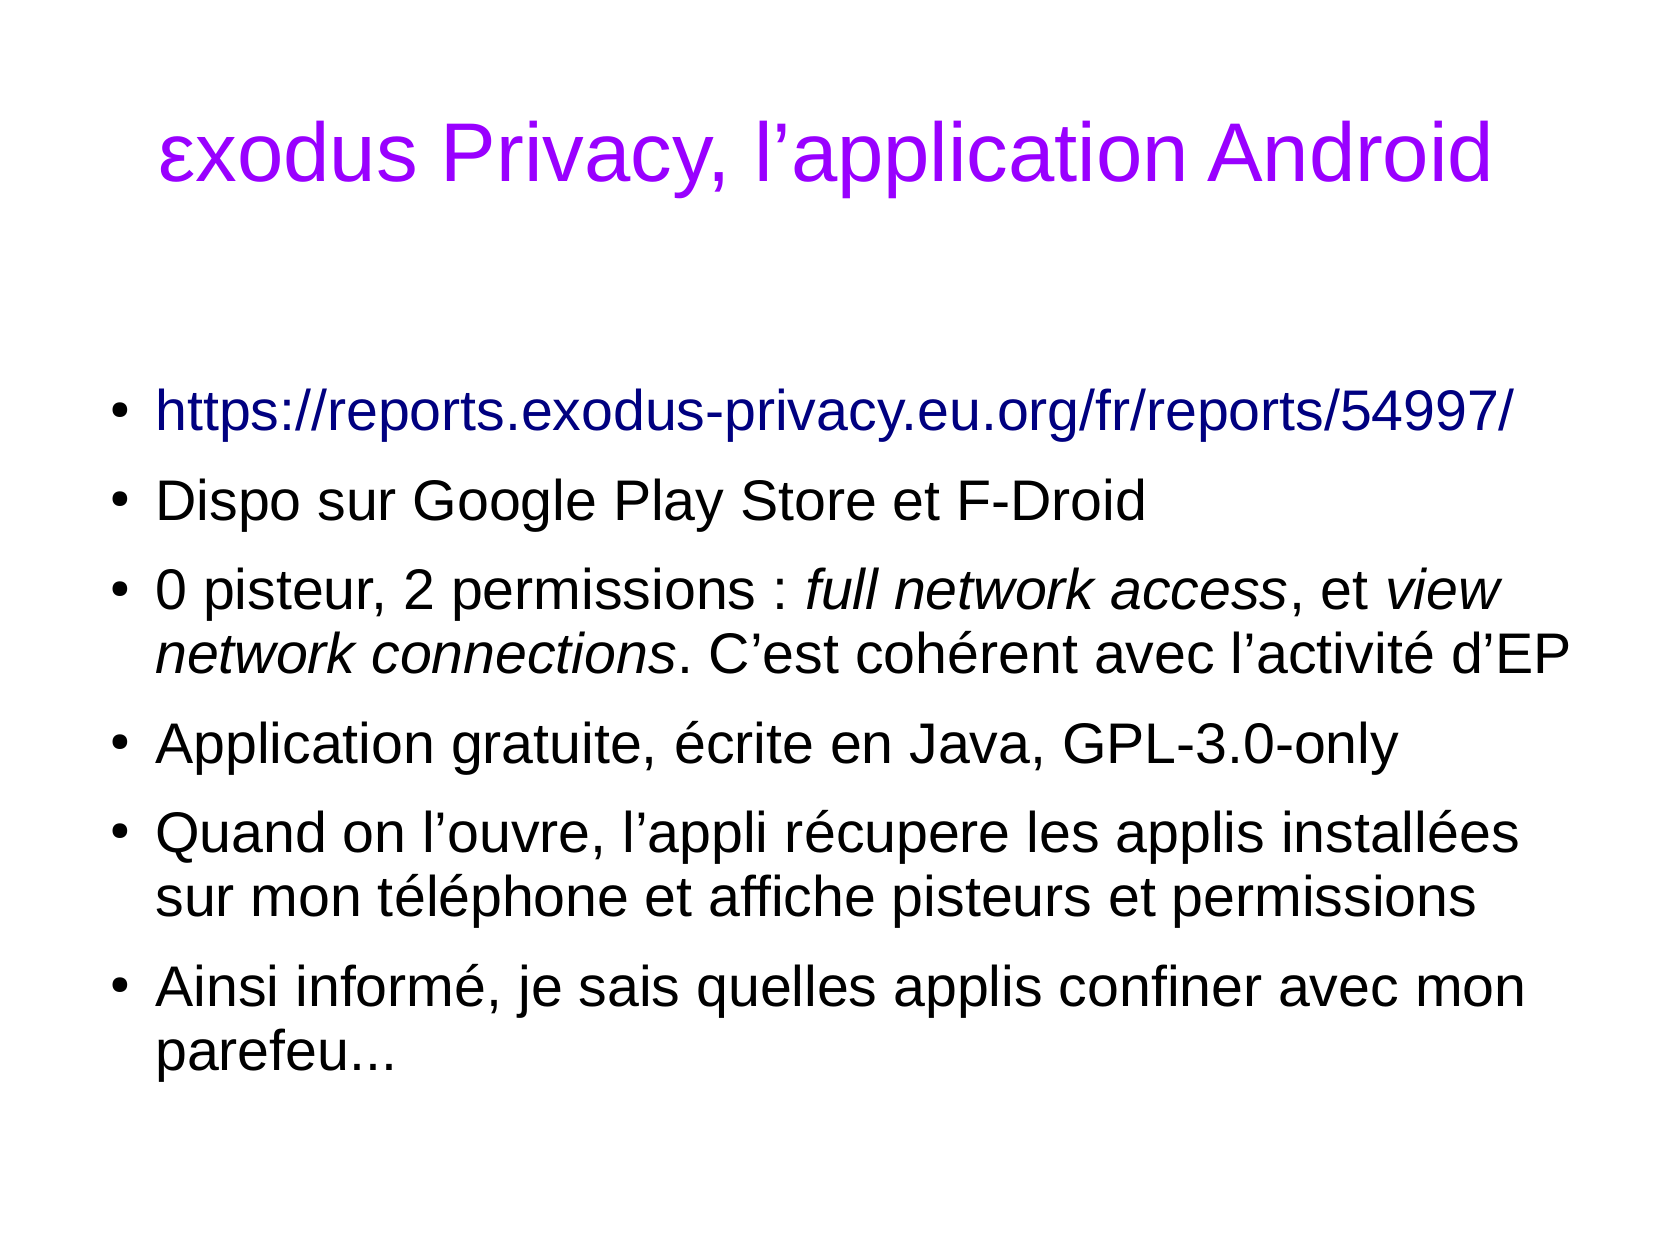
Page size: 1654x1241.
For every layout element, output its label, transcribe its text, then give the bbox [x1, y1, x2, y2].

list https://reports.exodus-privacy.eu.org/fr/reports/54997/ Dispo sur Google Play Store et F-Droid 0 pisteur, 2 permissions : full network access, et view network connections. C’est cohérent avec l’activité d’EP Application gratuite, écrite en Java, GPL-3.0-only Quand on l’ouvre, l’appli récupere les applis installées sur mon téléphone et affiche pisteurs et permissions Ainsi informé, je sais quelles applis confiner avec mon parefeu... [94, 379, 1583, 1099]
title εxodus Privacy, l’application Android [82, 45, 1571, 261]
